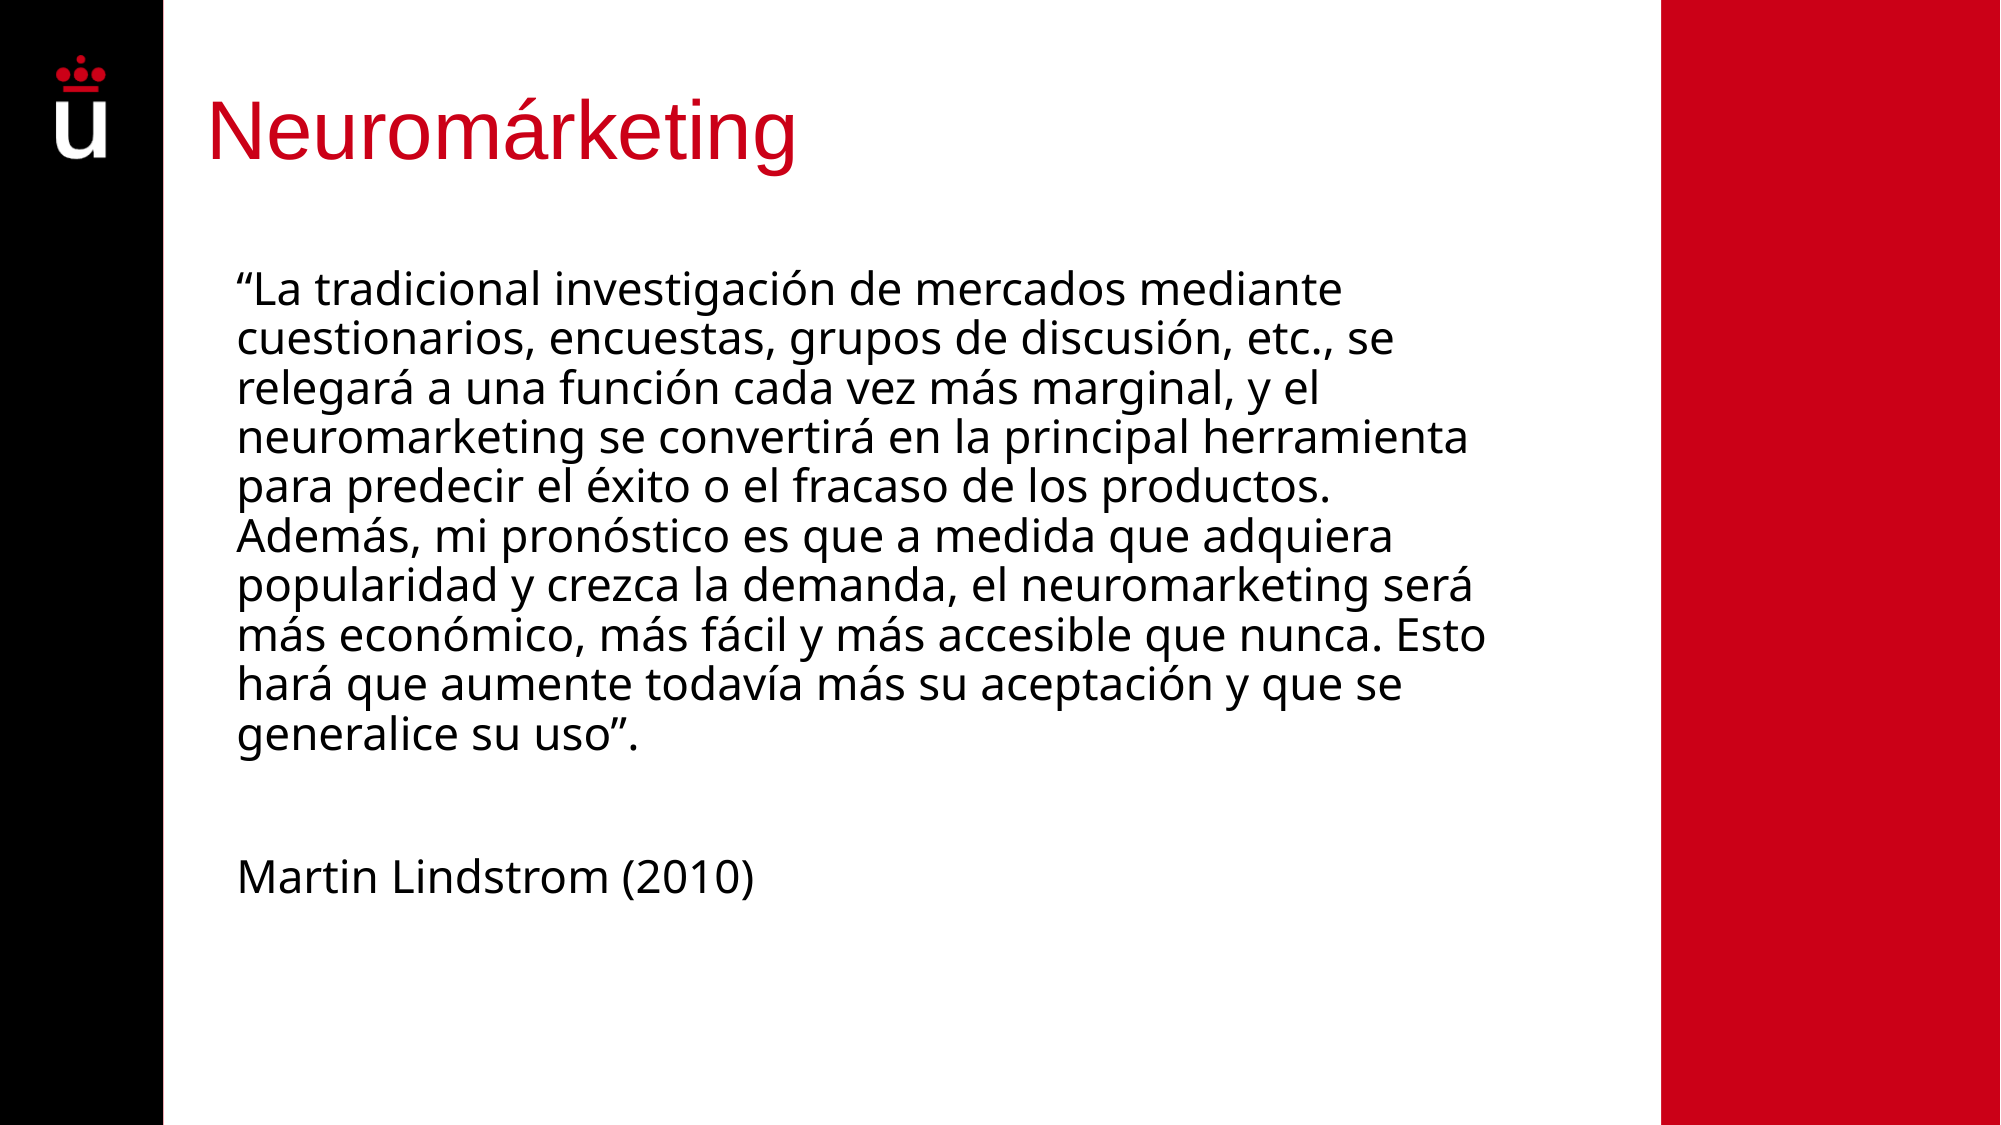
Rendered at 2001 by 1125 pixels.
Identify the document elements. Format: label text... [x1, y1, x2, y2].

picture [55, 55, 117, 165]
list Neuromárketing [206, 234, 1595, 296]
list “La tradicional investigación de mercados mediante cuestionarios, encuestas, grupos de discusión, etc., se relegará a una función cada vez más marginal, y el neuromarketing se convertirá en la principal herramienta para predecir el éxito o el fracaso de los productos. Además, mi pronóstico es que a medida que adquiera popularidad y crezca la demanda, el neuromarketing será más económico, más fácil y más accesible que nunca. Esto hará que aumente todavía más su aceptación y que se generalice su uso”. Martin Lindstrom (2010) [236, 296, 1527, 886]
